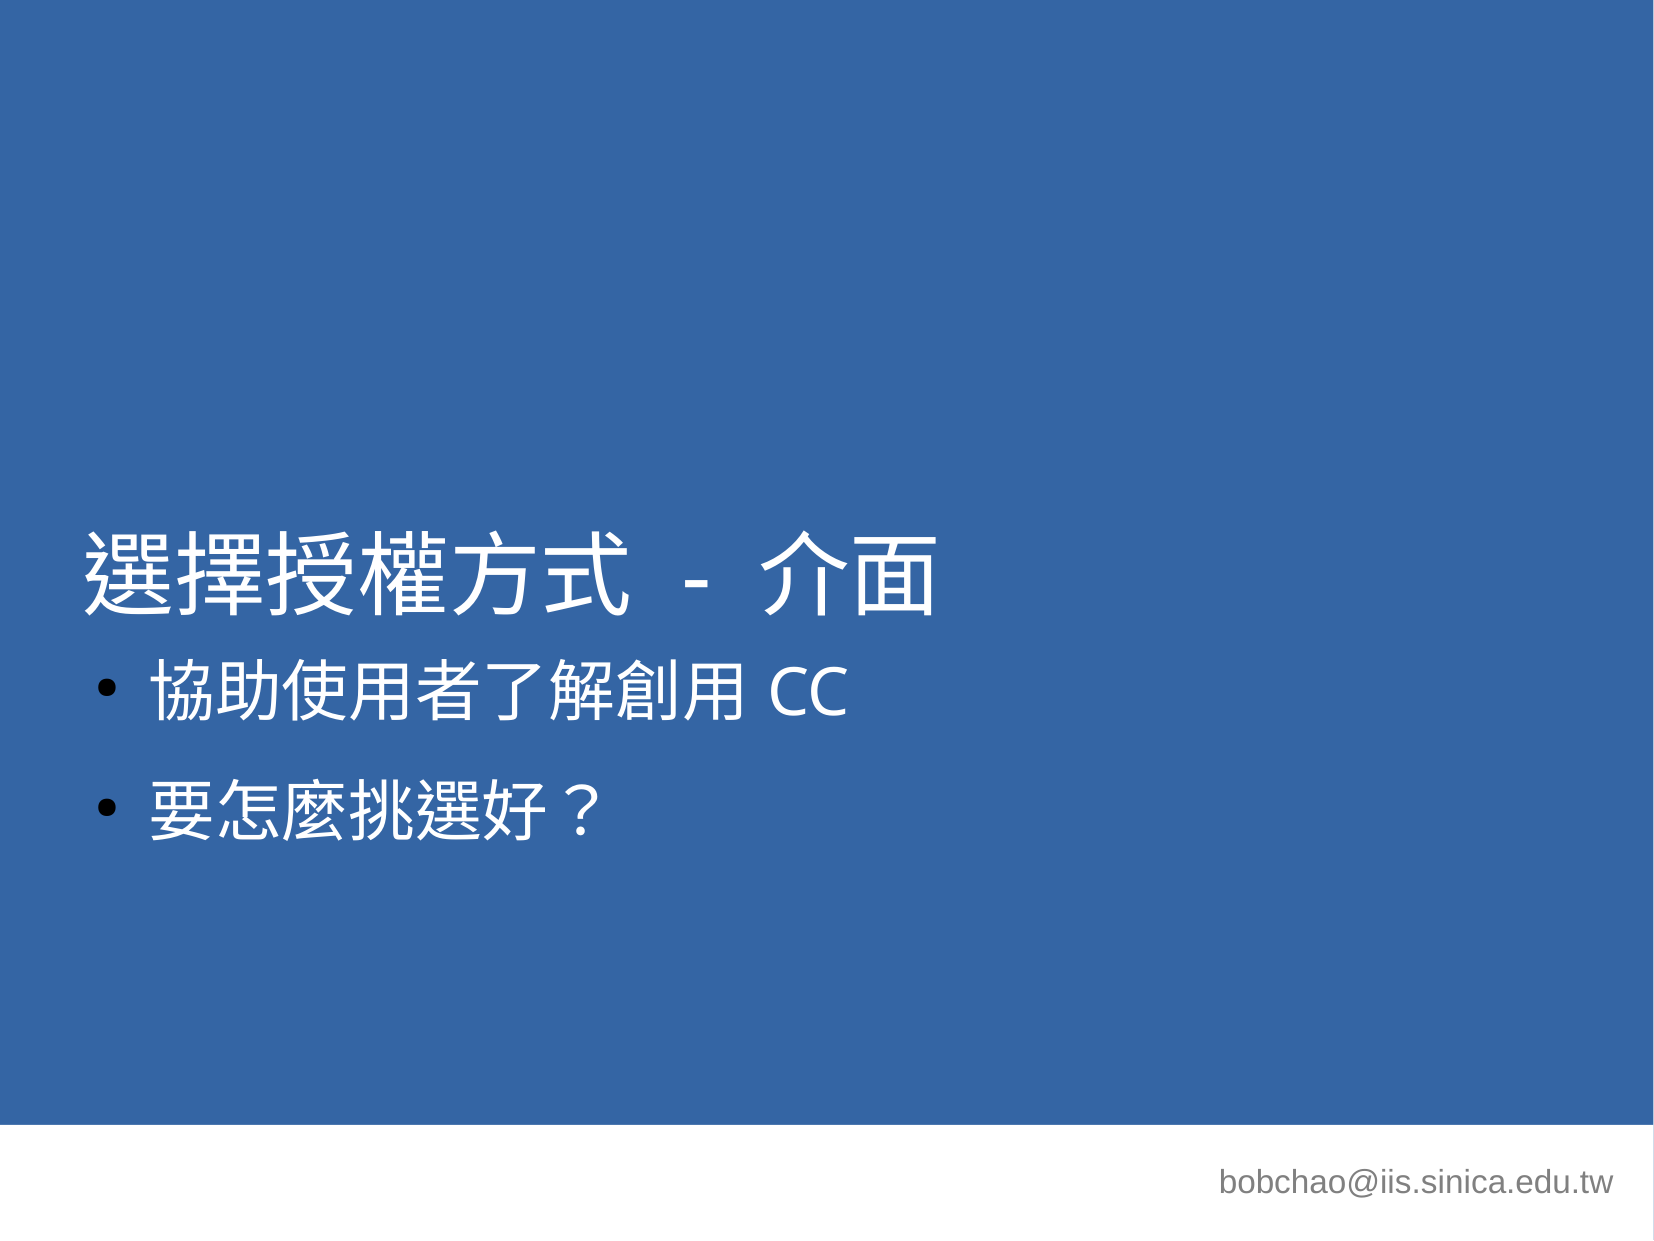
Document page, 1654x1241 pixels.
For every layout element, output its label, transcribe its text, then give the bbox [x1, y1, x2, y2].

list 協助使用者了解創用CC 要怎麼挑選好？ [77, 643, 1566, 1092]
title 選擇授權方式 - 介面 [82, 469, 1571, 677]
